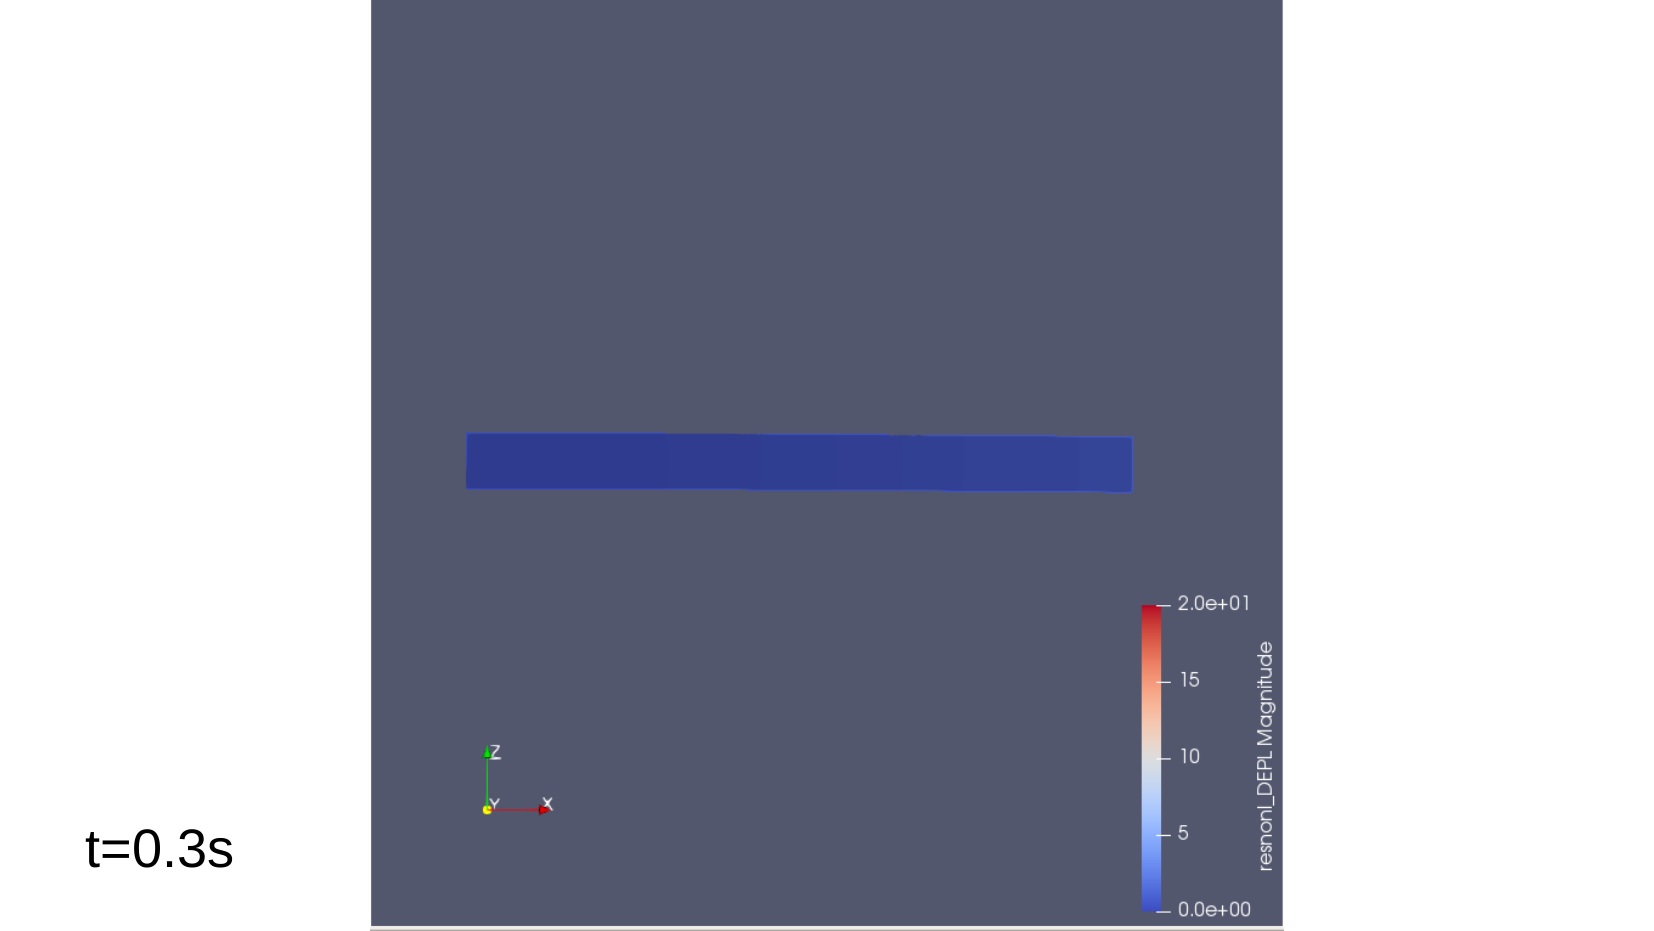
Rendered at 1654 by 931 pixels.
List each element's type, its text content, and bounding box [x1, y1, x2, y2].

text_box t=0.3s [70, 810, 355, 910]
picture [370, 0, 1284, 931]
